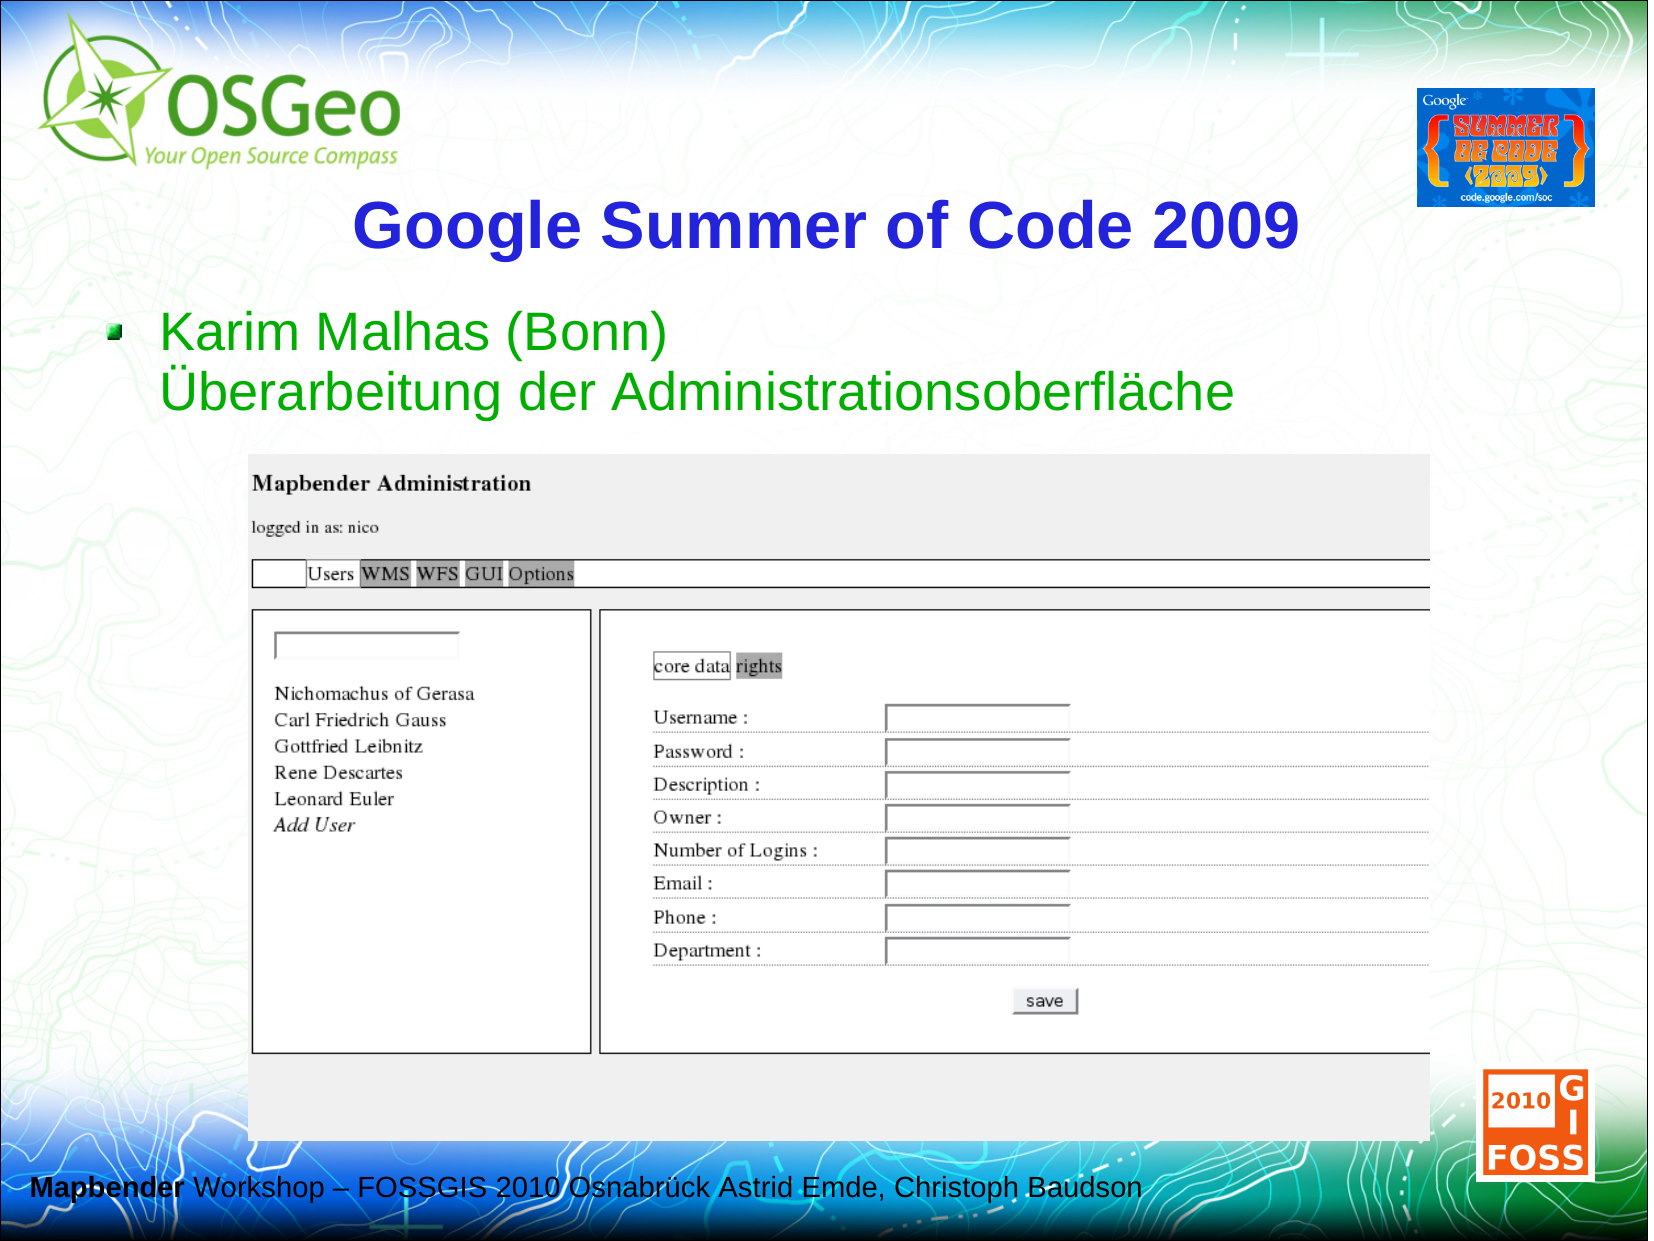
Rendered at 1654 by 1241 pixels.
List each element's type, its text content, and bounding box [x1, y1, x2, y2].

picture [1, 1, 1647, 1240]
list Karim Malhas (Bonn) Überarbeitung der Administrationsoberfläche [88, 301, 1577, 1120]
title Google Summer of Code 2009 [82, 138, 1571, 314]
